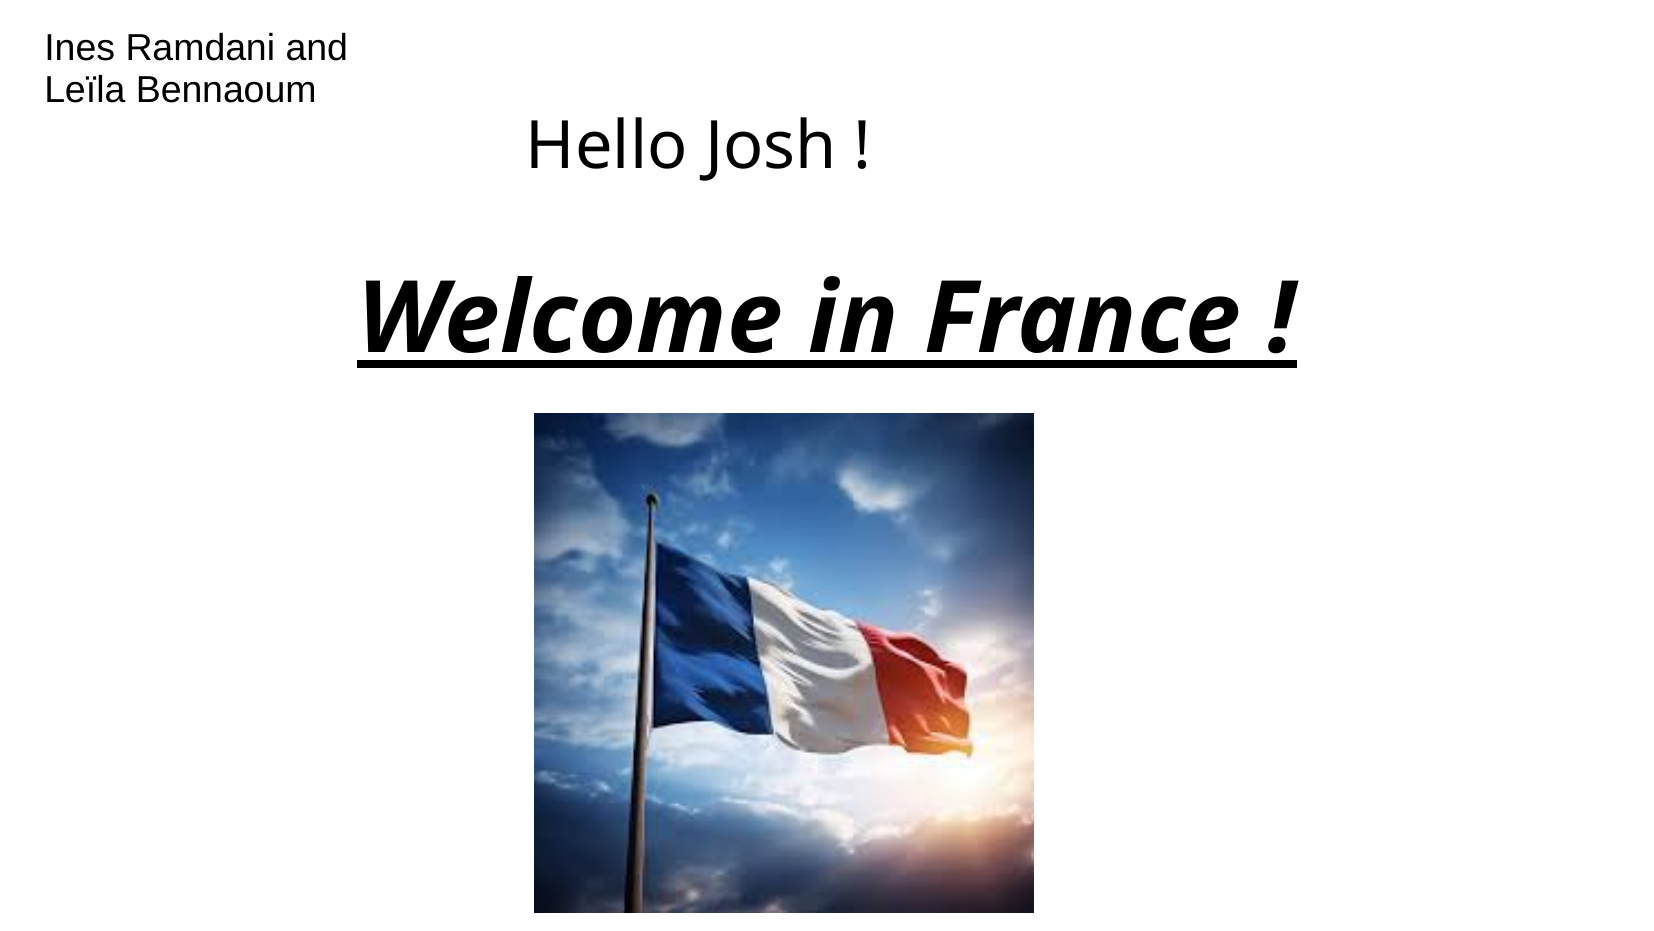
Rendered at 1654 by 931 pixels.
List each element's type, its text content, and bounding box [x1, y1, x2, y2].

title Welcome in France ! [82, 234, 1571, 394]
picture [534, 413, 1034, 913]
text_box Hello Josh ! [525, 88, 1034, 197]
text_box Ines Ramdani and Leïla Bennaoum [29, 19, 374, 119]
